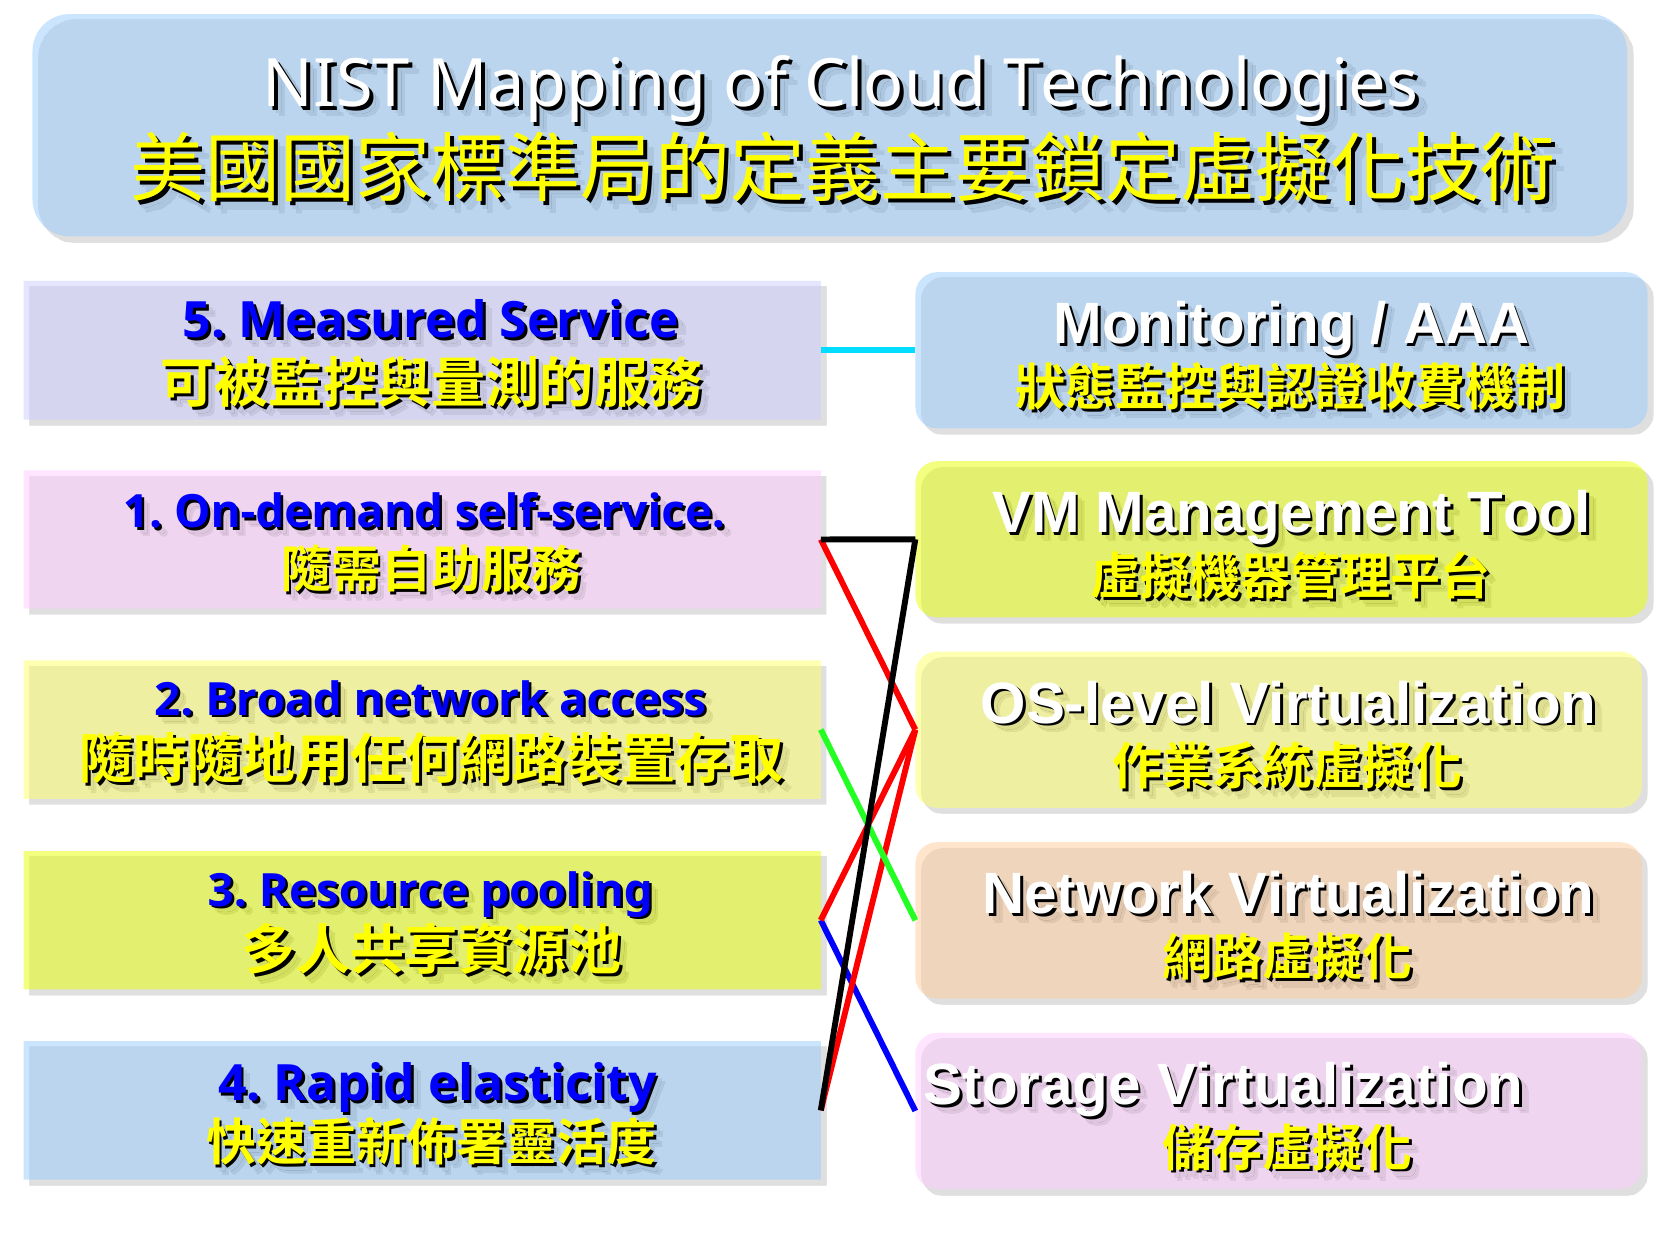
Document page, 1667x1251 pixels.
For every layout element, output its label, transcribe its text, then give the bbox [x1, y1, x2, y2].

text_box VM Management Tool 虛擬機器管理平台 [915, 461, 1648, 618]
text_box NIST Mapping of Cloud Technologies 美國國家標準局的定義主要鎖定虛擬化技術 [32, 14, 1628, 237]
text_box Network Virtualization 網路虛擬化 [915, 842, 1642, 999]
text_box 1. On-demand self-service. 隨需自助服務 [23, 470, 821, 609]
text_box 5. Measured Service 可被監控與量測的服務 [23, 280, 821, 420]
text_box 4. Rapid elasticity 快速重新佈署靈活度 [23, 1041, 821, 1180]
text_box 2. Broad network access 隨時隨地用任何網路裝置存取 [23, 660, 821, 799]
text_box Monitoring / AAA 狀態監控與認證收費機制 [915, 272, 1648, 429]
text_box OS-level Virtualization 作業系統虛擬化 [915, 651, 1642, 808]
text_box Storage Virtualization 儲存虛擬化 [915, 1032, 1642, 1190]
text_box 3. Resource pooling 多人共享資源池 [23, 851, 821, 990]
